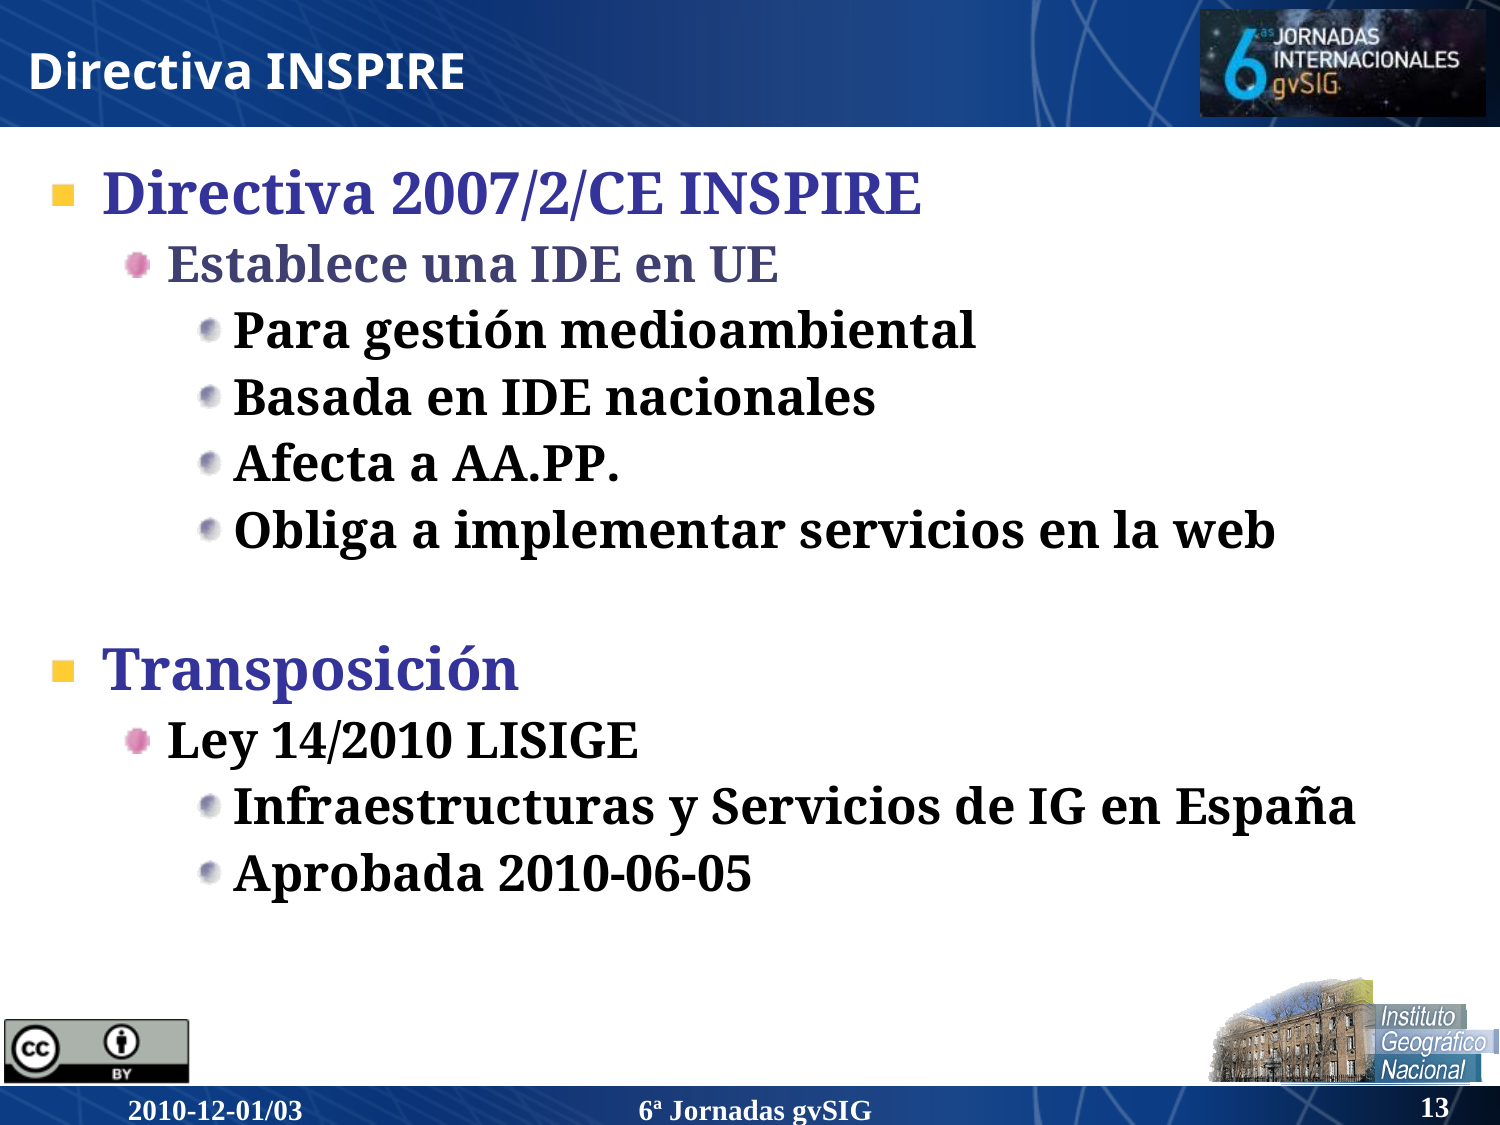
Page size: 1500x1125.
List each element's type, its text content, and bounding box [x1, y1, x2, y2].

picture [0, 968, 1500, 1125]
chart [4, 1019, 191, 1085]
picture [0, 0, 1500, 127]
list Directiva 2007/2/CE INSPIRE Establece una IDE en UE Para gestión medioambiental Basada en IDE nacionales Afecta a AA.PP. Obliga a implementar servicios en la web Transposición Ley 14/2010 LISIGE Infraestructuras y Servicios de IG en España Aprobada 2010-06-05 [31, 156, 1430, 973]
title Directiva INSPIRE [0, 31, 1276, 107]
